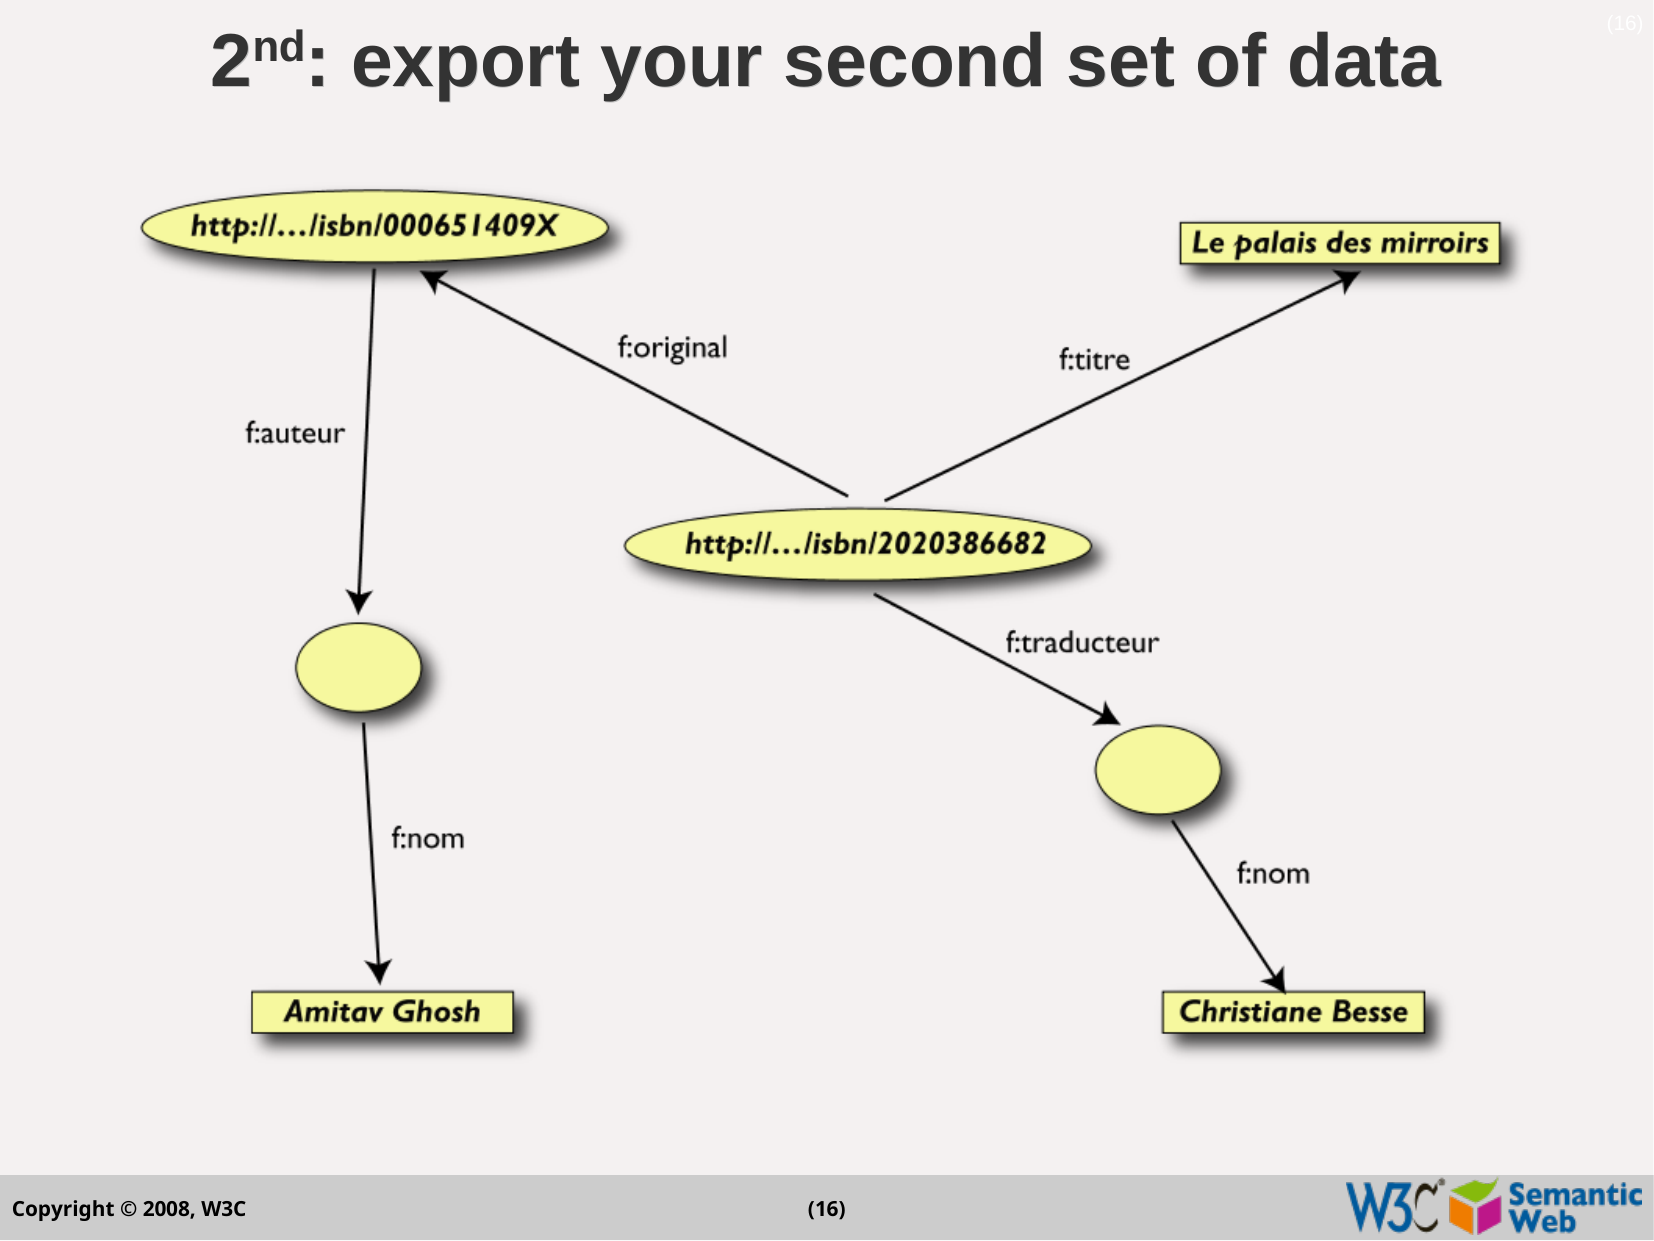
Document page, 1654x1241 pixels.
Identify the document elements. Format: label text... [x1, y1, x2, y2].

title 2nd: export your second set of data [0, 0, 1654, 119]
picture [1346, 1175, 1642, 1235]
picture [128, 177, 1535, 1070]
